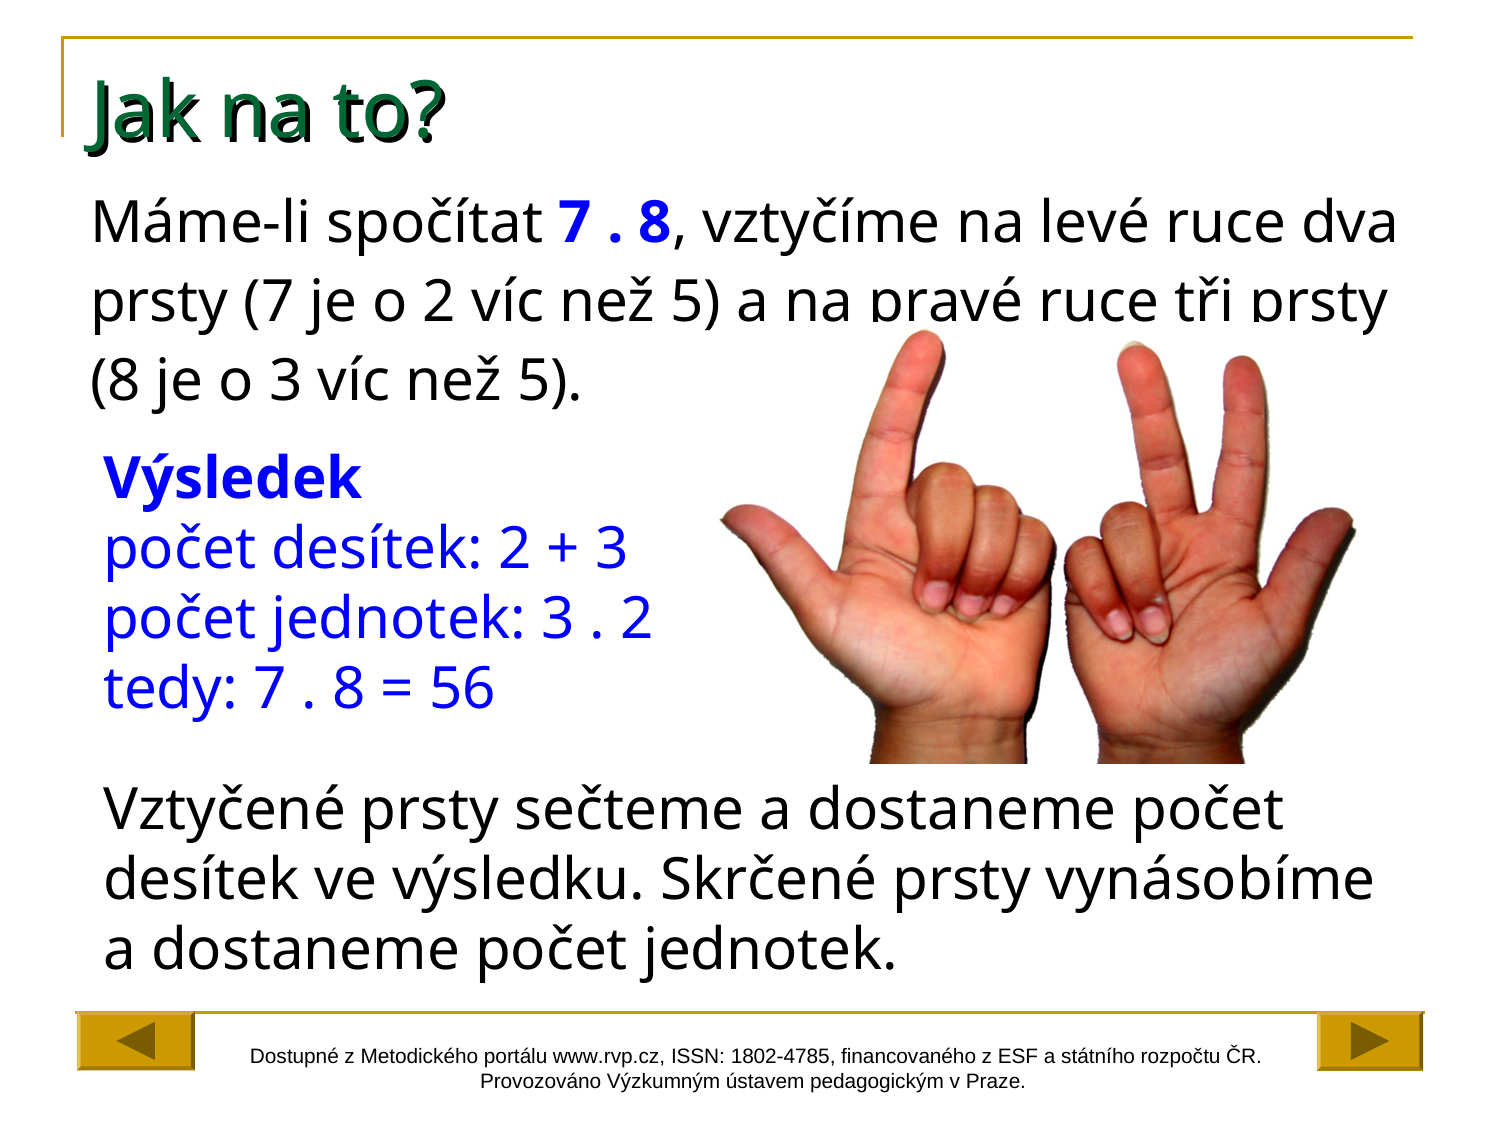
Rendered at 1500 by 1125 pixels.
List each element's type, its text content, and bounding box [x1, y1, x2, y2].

text_box [78, 1011, 195, 1071]
text_box Výsledek počet desítek: 2 + 3 počet jednotek: 3 . 2 tedy: 7 . 8 = 56 [88, 432, 680, 740]
list Máme-li spočítat 7 . 8, vztyčíme na levé ruce dva prsty (7 je o 2 víc než 5) a na pravé ruce tři prsty (8 je o 3 víc než 5). [75, 172, 1426, 414]
text_box Vztyčené prsty sečteme a dostaneme počet desítek ve výsledku. Skrčené prsty vynásobíme a dostaneme počet jednotek. [88, 763, 1435, 988]
text_box [1318, 1011, 1424, 1071]
title Jak na to? [75, 45, 1426, 172]
picture [714, 322, 1363, 764]
